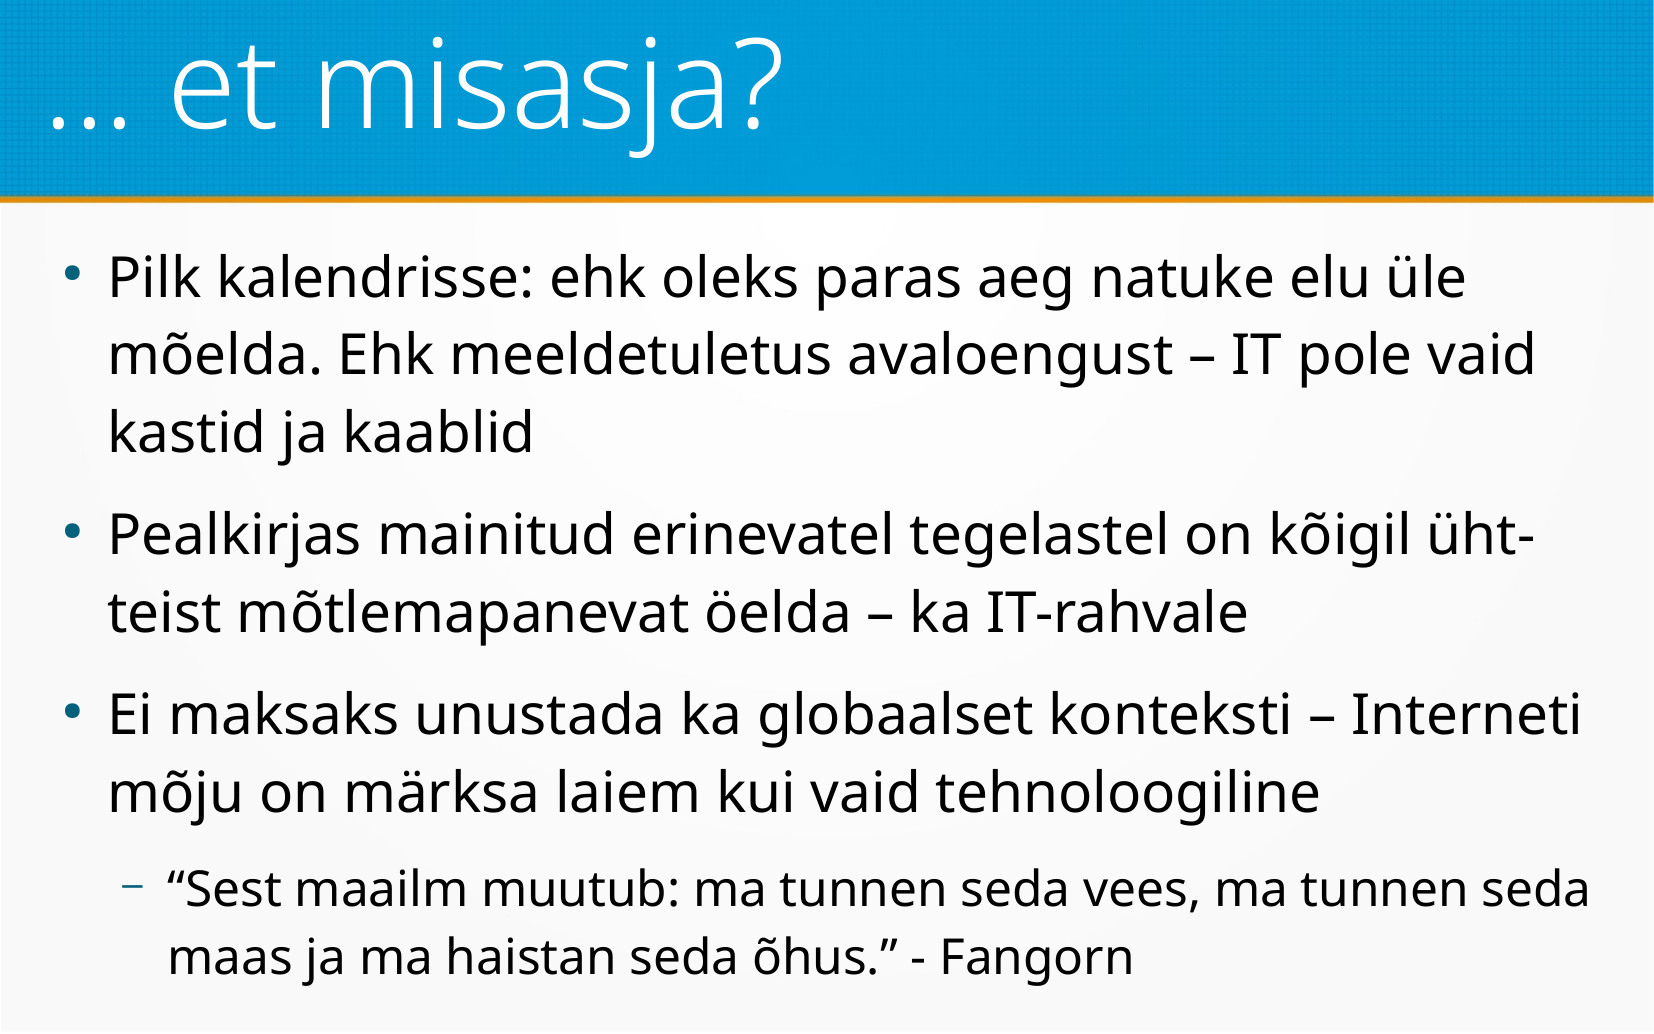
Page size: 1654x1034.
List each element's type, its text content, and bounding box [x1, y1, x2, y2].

title ... et misasja? [43, 0, 1619, 166]
list Pilk kalendrisse: ehk oleks paras aeg natuke elu üle mõelda. Ehk meeldetuletus avaloengust – IT pole vaid kastid ja kaablid Pealkirjas mainitud erinevatel tegelastel on kõigil üht-teist mõtlemapanevat öelda – ka IT-rahvale Ei maksaks unustada ka globaalset konteksti – Interneti mõju on märksa laiem kui vaid tehnoloogiline “Sest maailm muutub: ma tunnen seda vees, ma tunnen seda maas ja ma haistan seda õhus.” - Fangorn [47, 236, 1607, 1002]
picture [0, 195, 1654, 1034]
